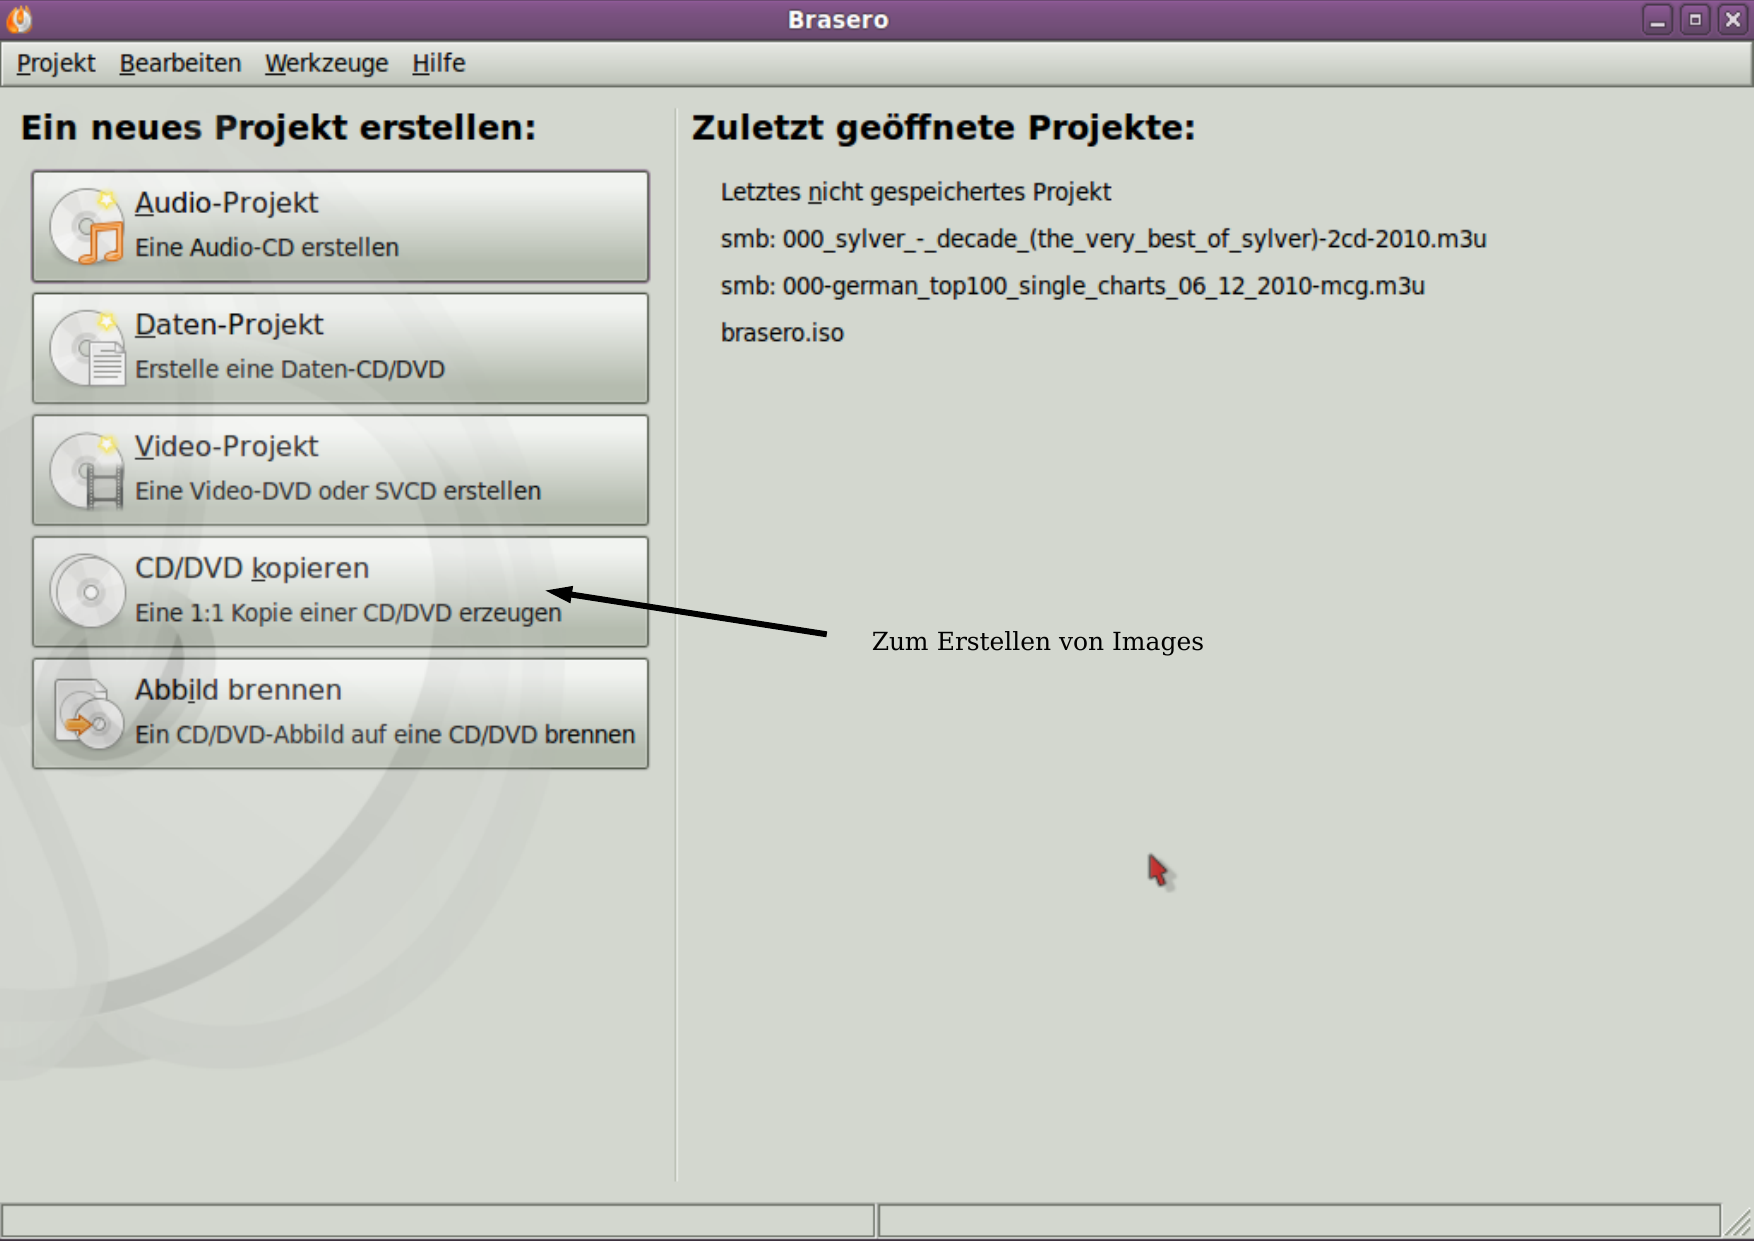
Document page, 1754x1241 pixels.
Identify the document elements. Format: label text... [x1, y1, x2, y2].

picture [0, 0, 1754, 1241]
text_box Zum Erstellen von Images [857, 620, 1270, 807]
